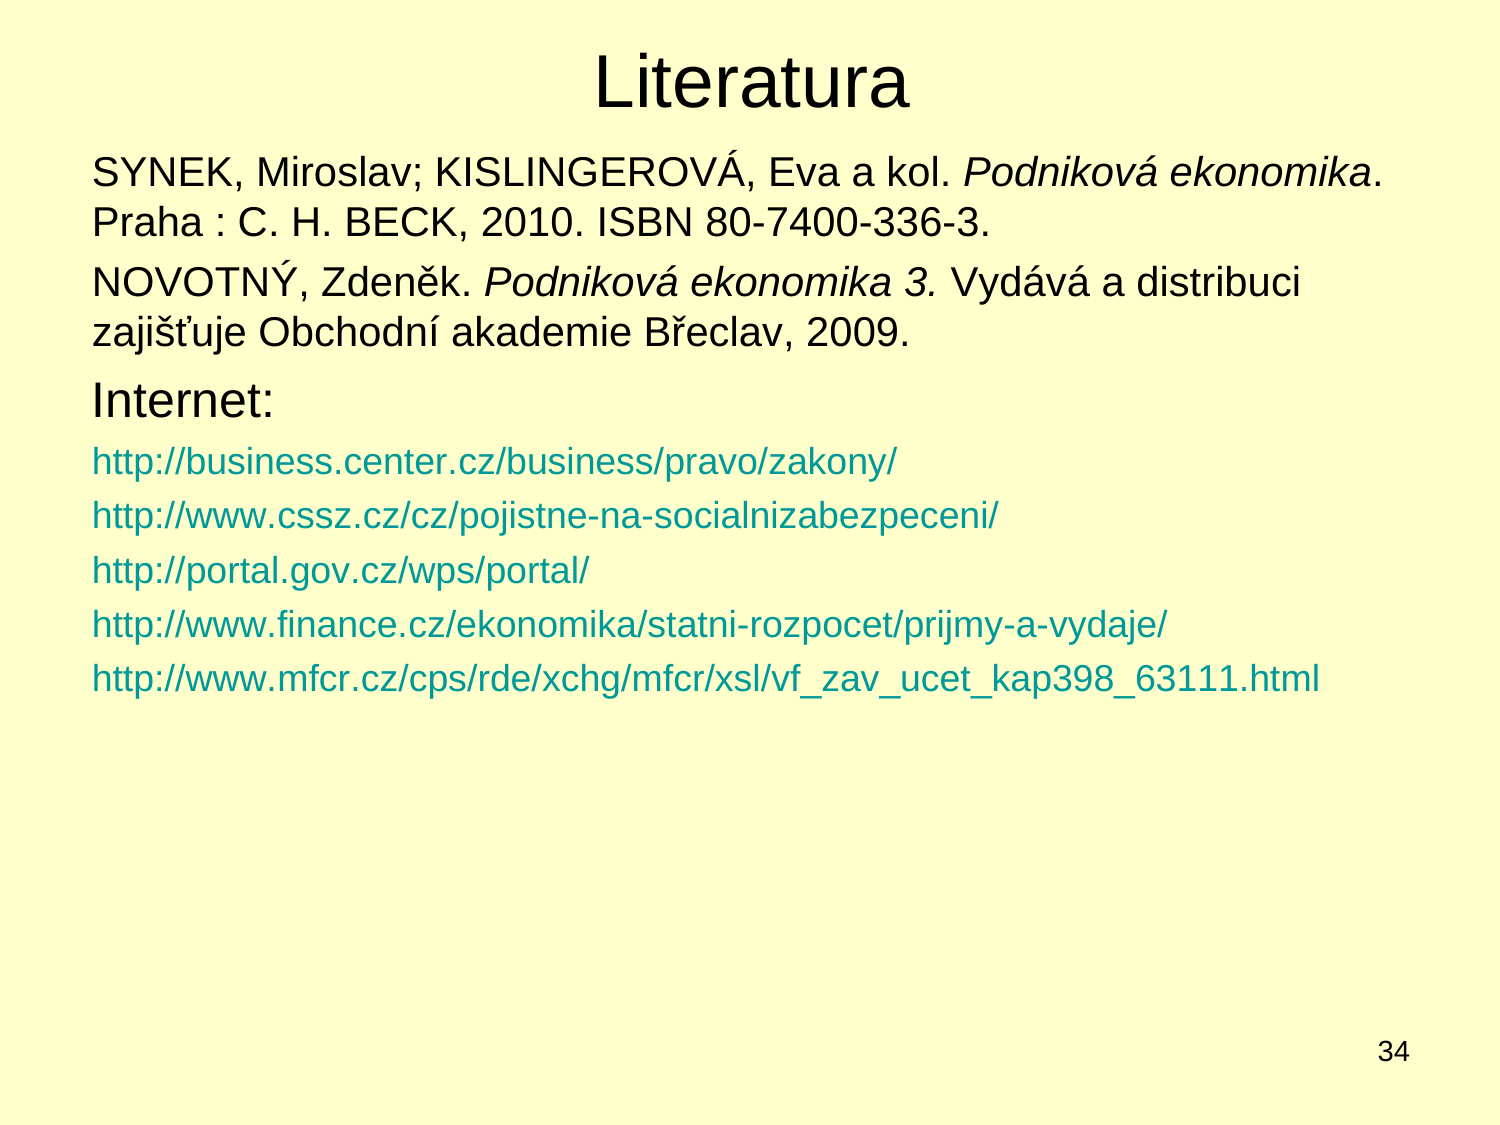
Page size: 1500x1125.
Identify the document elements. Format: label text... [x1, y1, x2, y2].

list SYNEK, Miroslav; KISLINGEROVÁ, Eva a kol. Podniková ekonomika. Praha : C. H. BECK, 2010. ISBN 80-7400-336-3. NOVOTNÝ, Zdeněk. Podniková ekonomika 3. Vydává a distribuci zajišťuje Obchodní akademie Břeclav, 2009. Internet: http://business.center.cz/business/pravo/zakony/ http://www.cssz.cz/cz/pojistne-na-socialnizabezpeceni/ http://portal.gov.cz/wps/portal/ http://www.finance.cz/ekonomika/statni-rozpocet/prijmy-a-vydaje/ http://www.mfcr.cz/cps/rde/xchg/mfcr/xsl/vf_zav_ucet_kap398_63111.html [76, 137, 1427, 1059]
text_box <číslo> [1074, 1024, 1426, 1103]
title Literatura [76, 24, 1427, 130]
